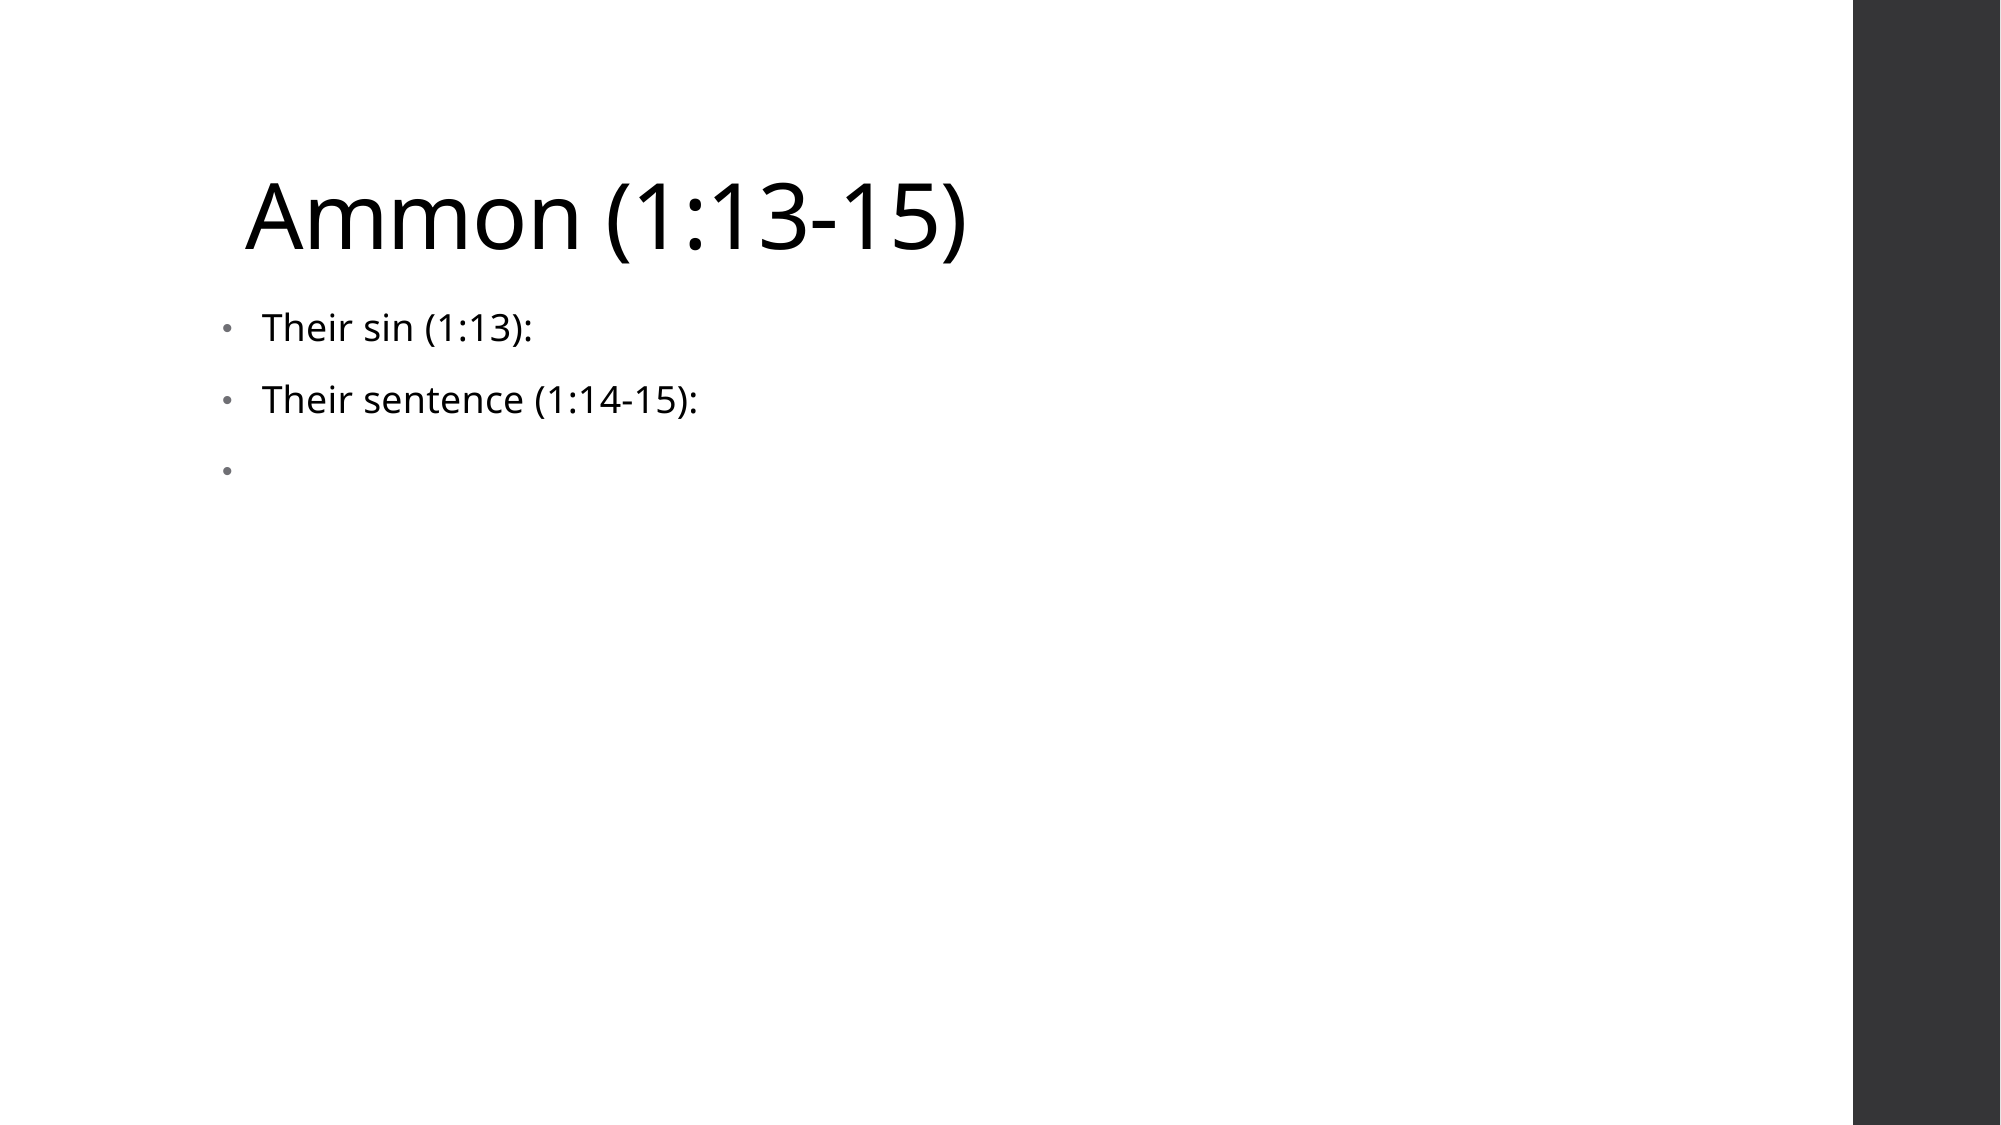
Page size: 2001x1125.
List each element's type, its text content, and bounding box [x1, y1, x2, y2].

title Ammon (1:13-15) [206, 60, 1797, 278]
list Their sin (1:13): Their sentence (1:14-15): [206, 299, 1617, 1014]
